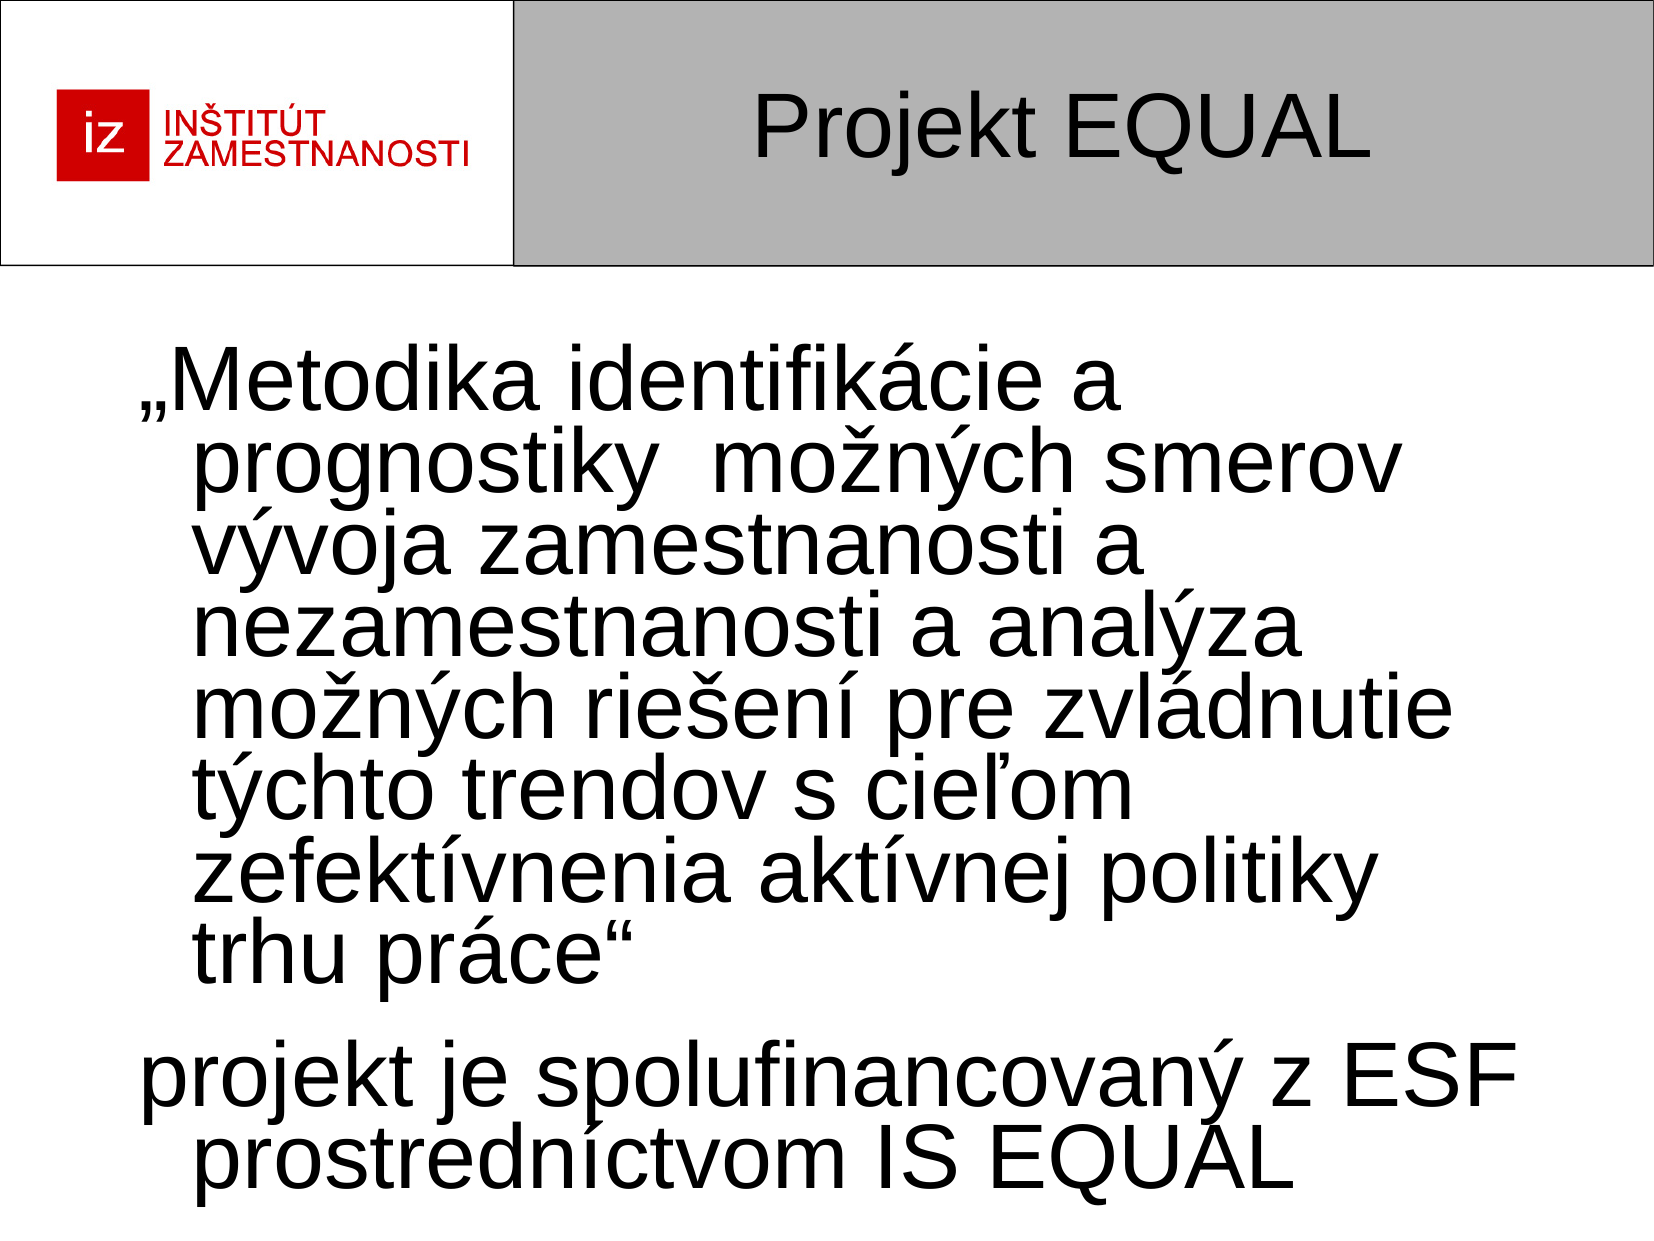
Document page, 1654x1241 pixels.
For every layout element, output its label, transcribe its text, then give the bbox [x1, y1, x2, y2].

list „Metodika identifikácie a prognostiky možných smerov vývoja zamestnanosti a nezamestnanosti a analýza možných riešení pre zvládnutie týchto trendov s cieľom zefektívnenia aktívnej politiky trhu práce“ projekt je spolufinancovaný z ESF prostredníctvom IS EQUAL [121, 344, 1533, 1226]
title Projekt EQUAL [561, 37, 1565, 229]
picture [5, 8, 512, 257]
